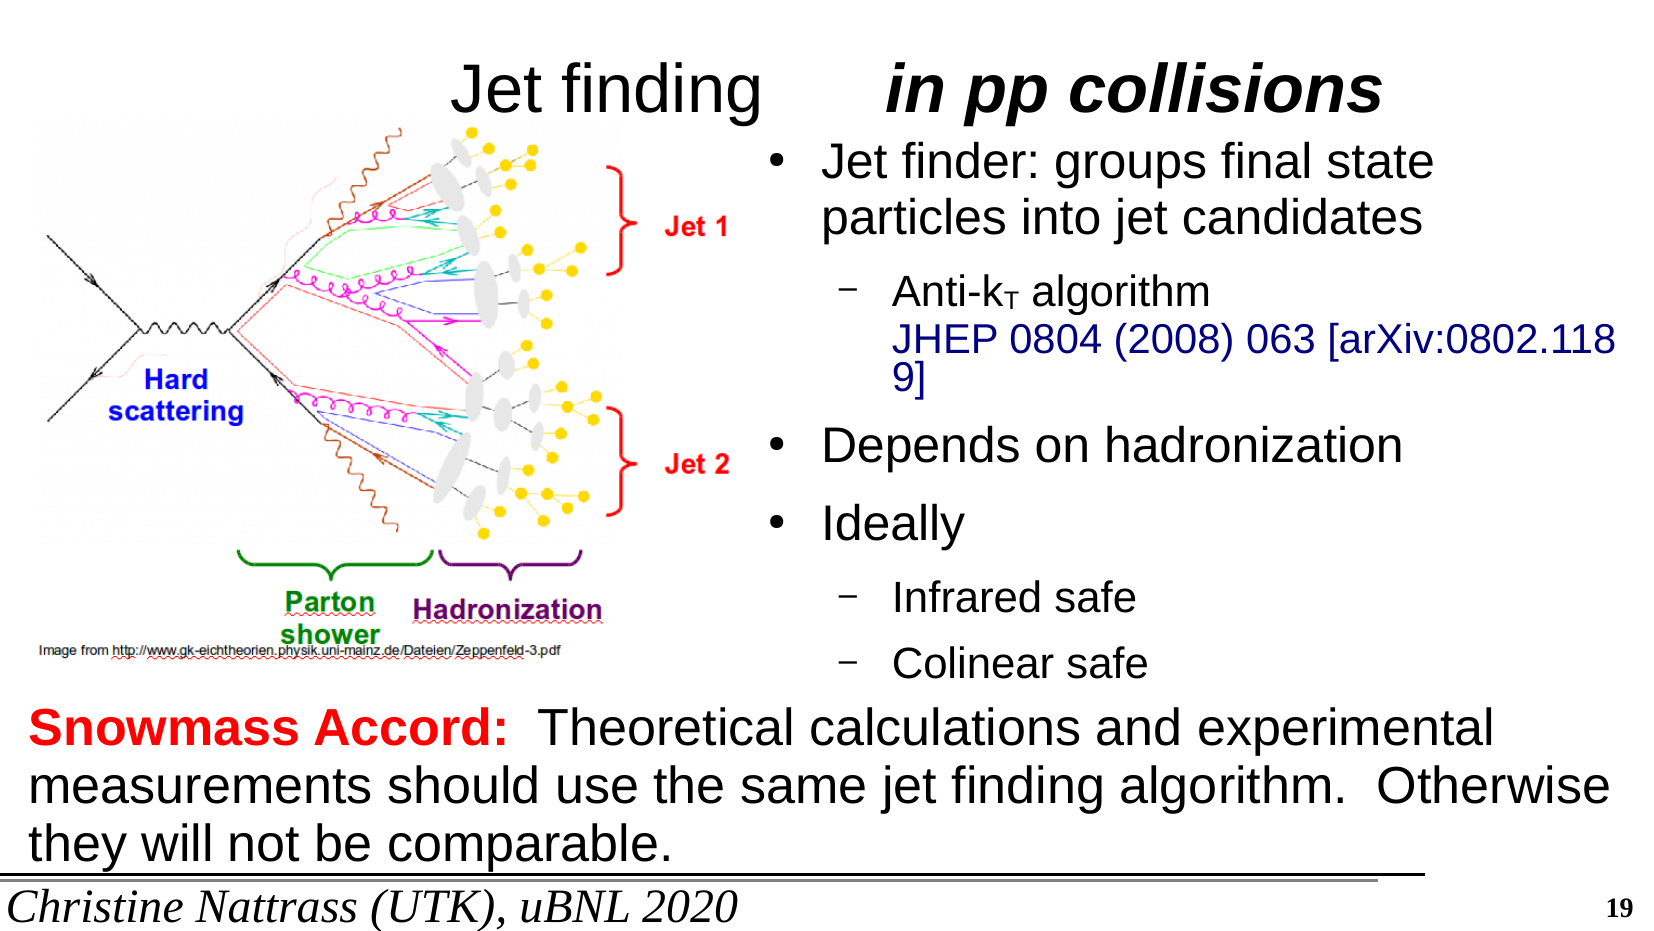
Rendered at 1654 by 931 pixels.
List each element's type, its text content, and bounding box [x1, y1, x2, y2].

title in pp collisions [782, 0, 1488, 192]
title Jet finding [234, 8, 782, 169]
list Jet finder: groups final state particles into jet candidates Anti-kT algorithm JHEP 0804 (2008) 063 [arXiv:0802.1189] Depends on hadronization Ideally Infrared safe Colinear safe [750, 133, 1621, 691]
text_box Snowmass Accord: Theoretical calculations and experimental measurements should use the same jet finding algorithm. Otherwise they will not be comparable. [13, 691, 1654, 903]
picture [30, 93, 750, 691]
